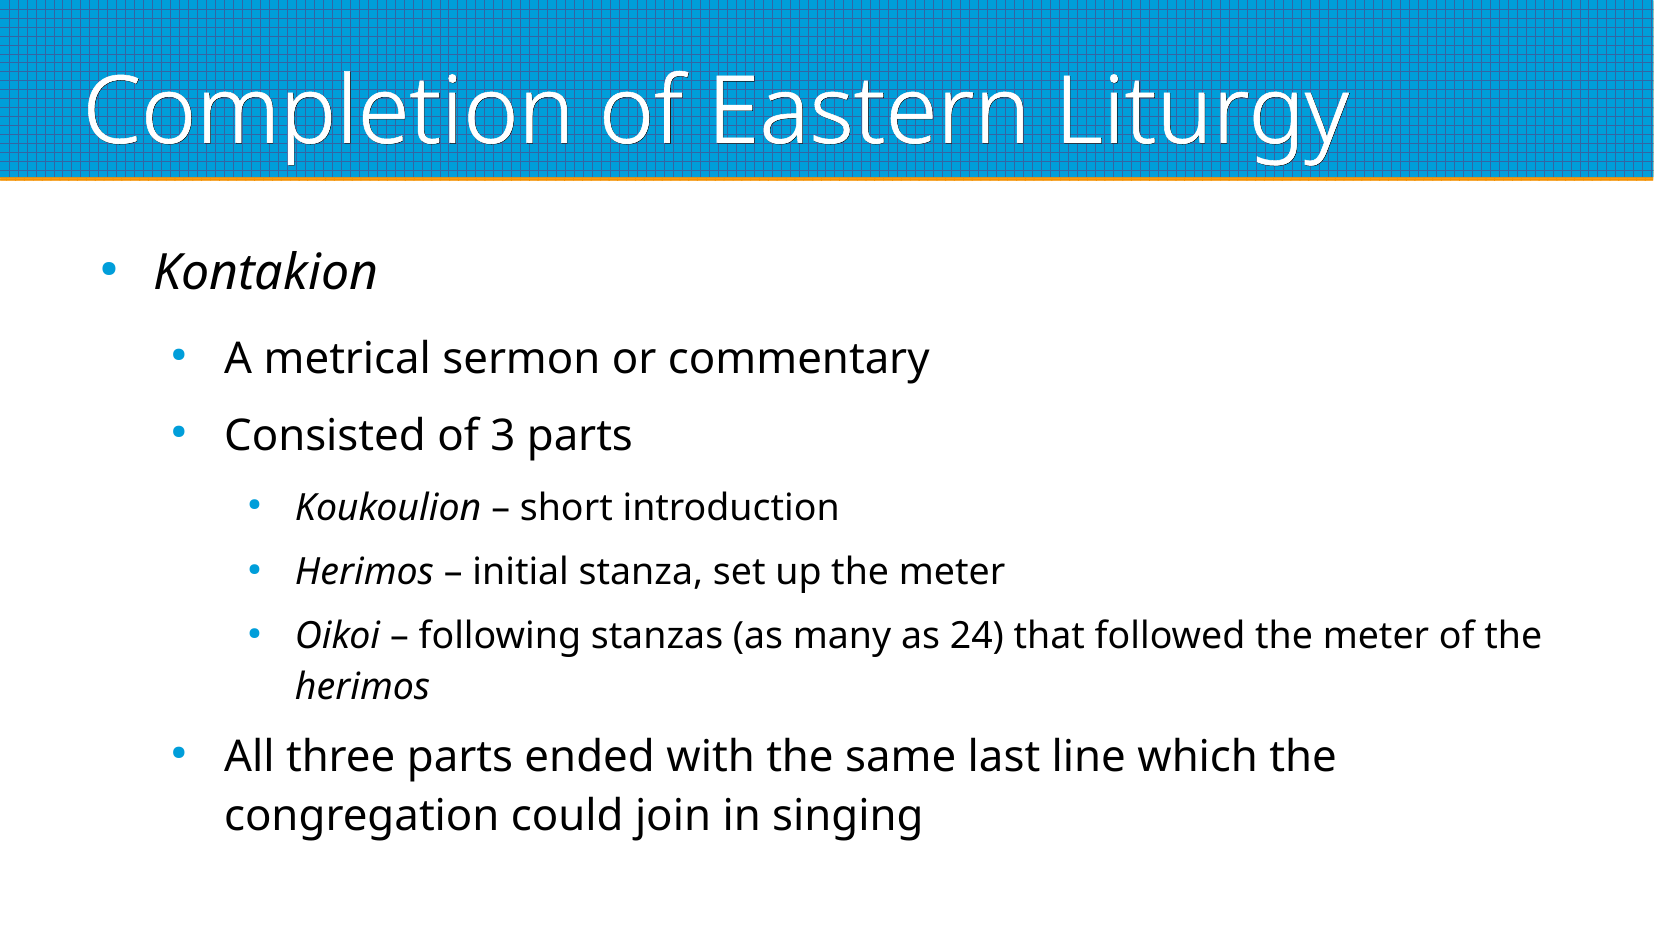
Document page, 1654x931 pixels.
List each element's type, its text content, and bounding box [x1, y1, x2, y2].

title Completion of Eastern Liturgy [82, 14, 1571, 171]
list Kontakion A metrical sermon or commentary Consisted of 3 parts Koukoulion – short introduction Herimos – initial stanza, set up the meter Oikoi – following stanzas (as many as 24) that followed the meter of the herimos All three parts ended with the same last line which the congregation could join in singing [82, 236, 1613, 863]
